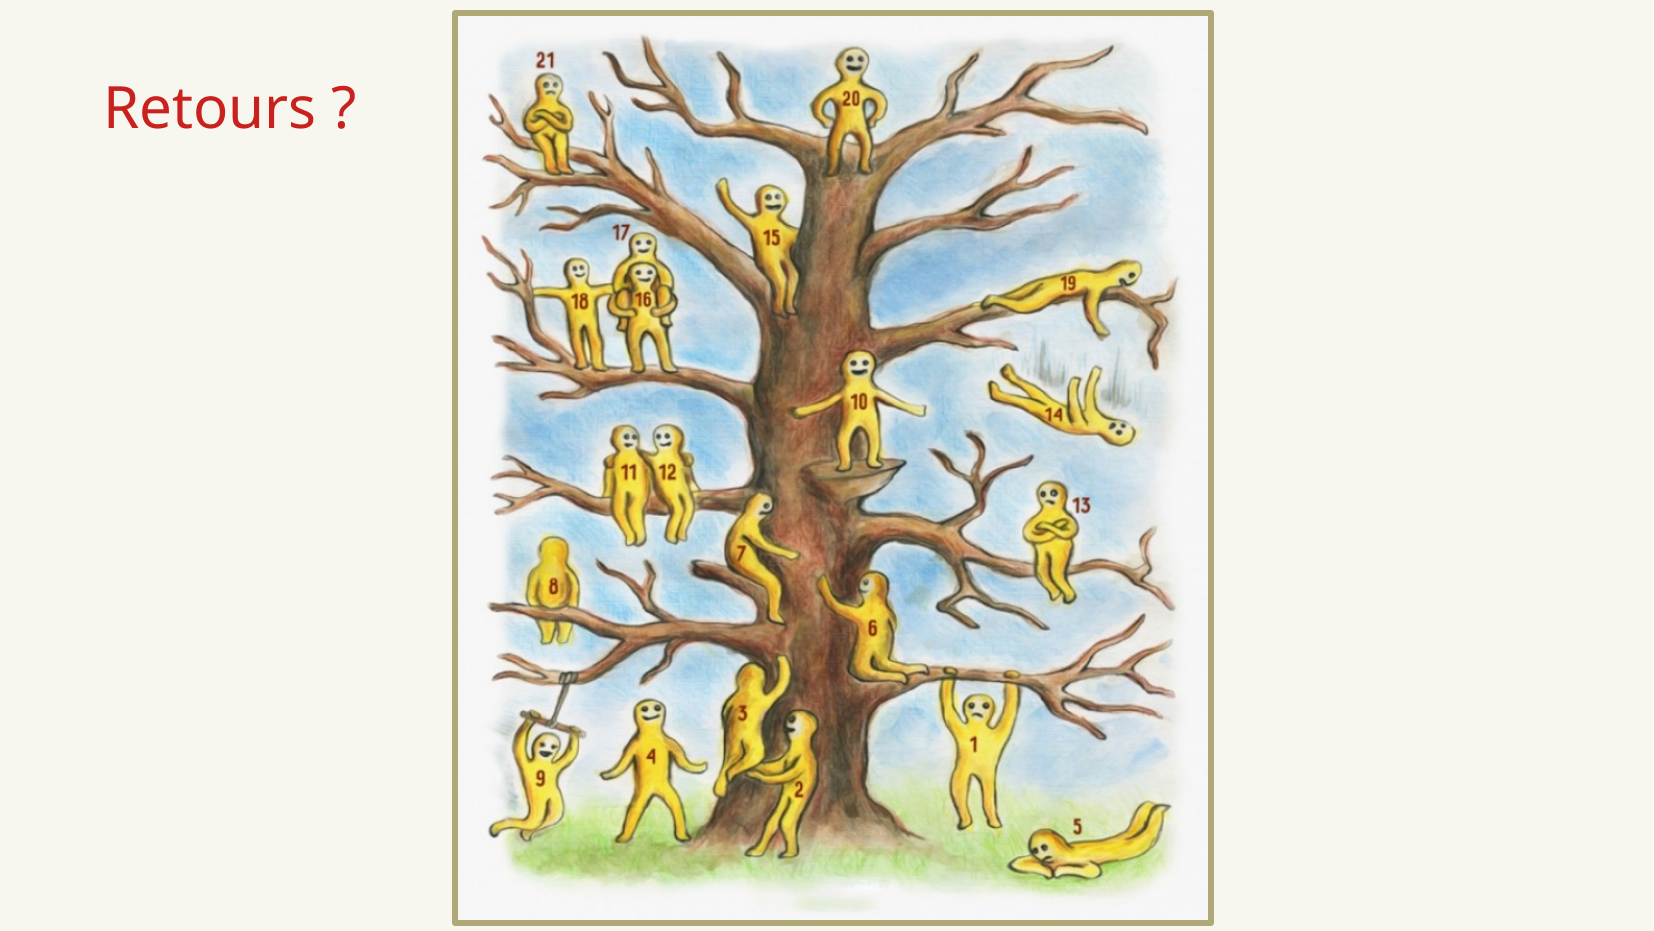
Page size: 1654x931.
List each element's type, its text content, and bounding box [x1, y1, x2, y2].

text_box Retours ? [88, 59, 384, 161]
picture [0, 0, 1654, 931]
